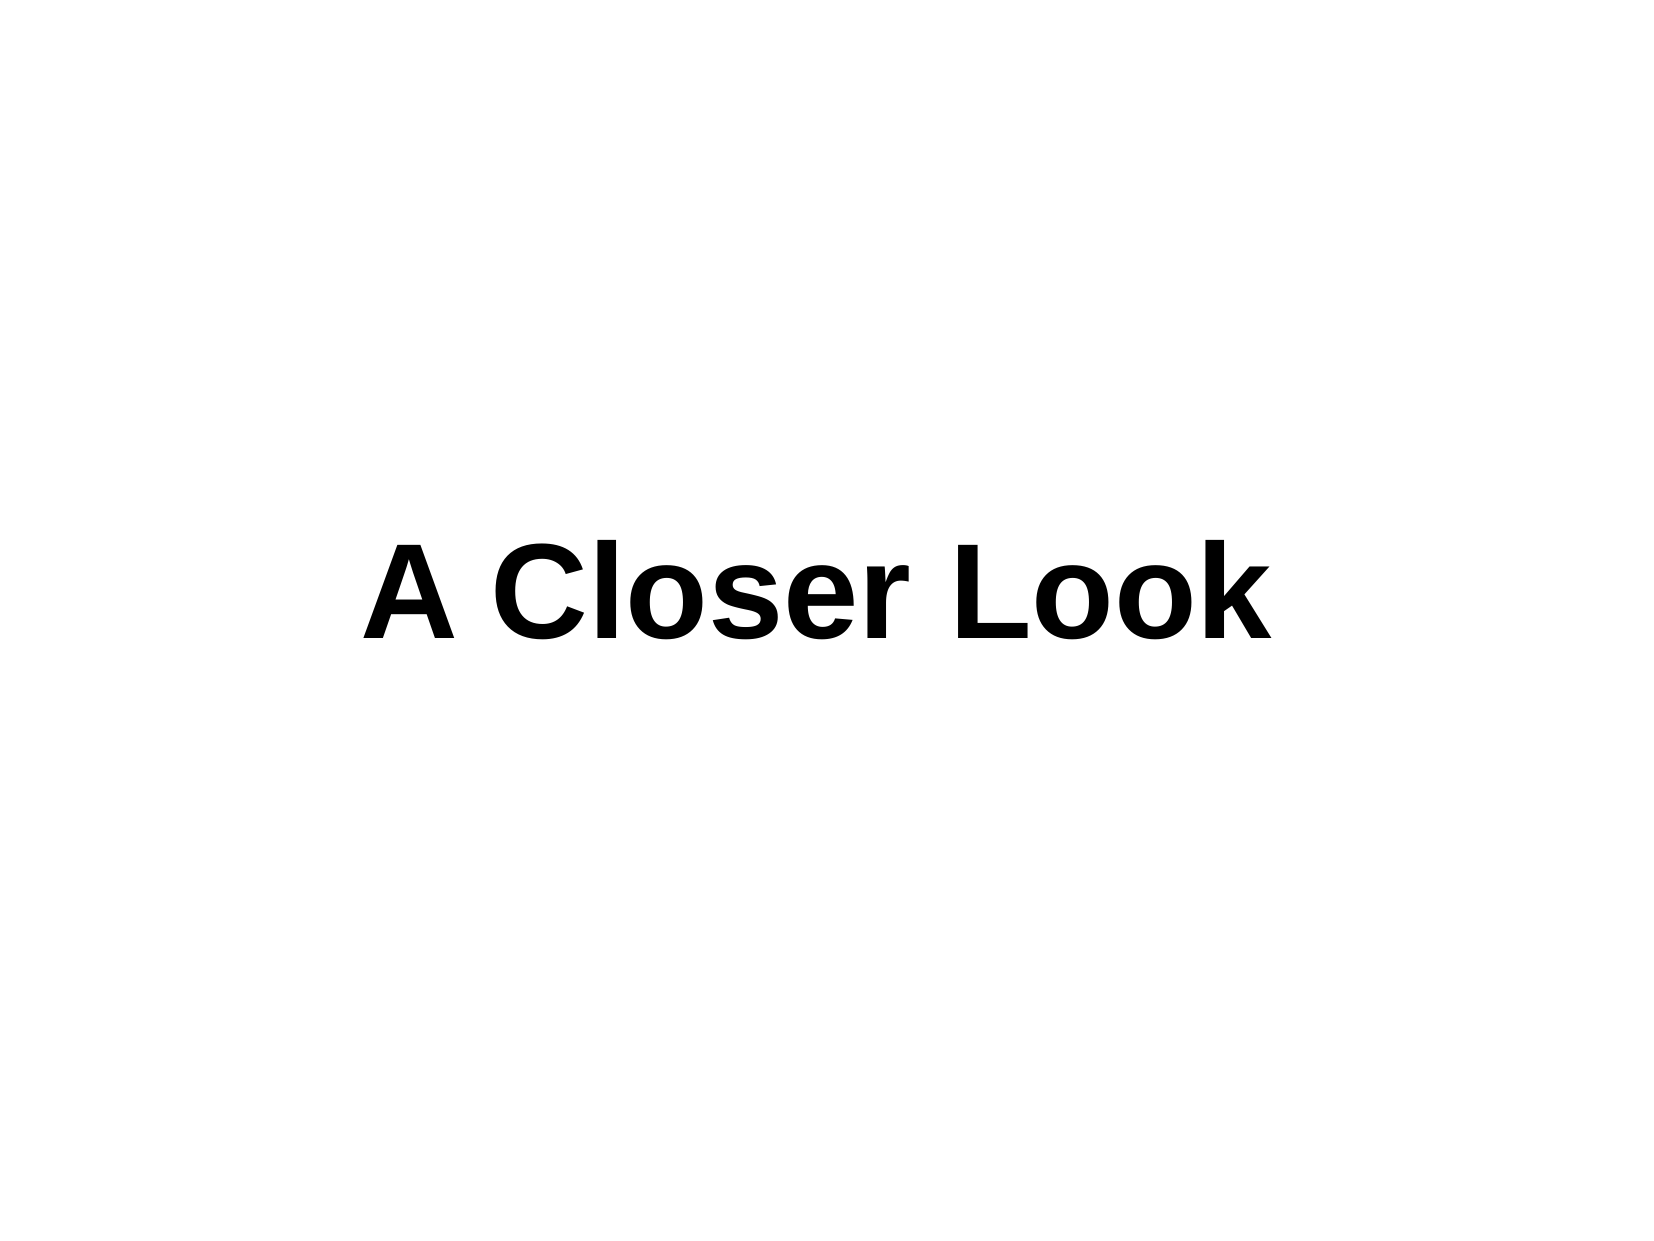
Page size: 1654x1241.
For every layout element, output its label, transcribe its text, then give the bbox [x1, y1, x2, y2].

text_box A Closer Look [345, 508, 1289, 676]
